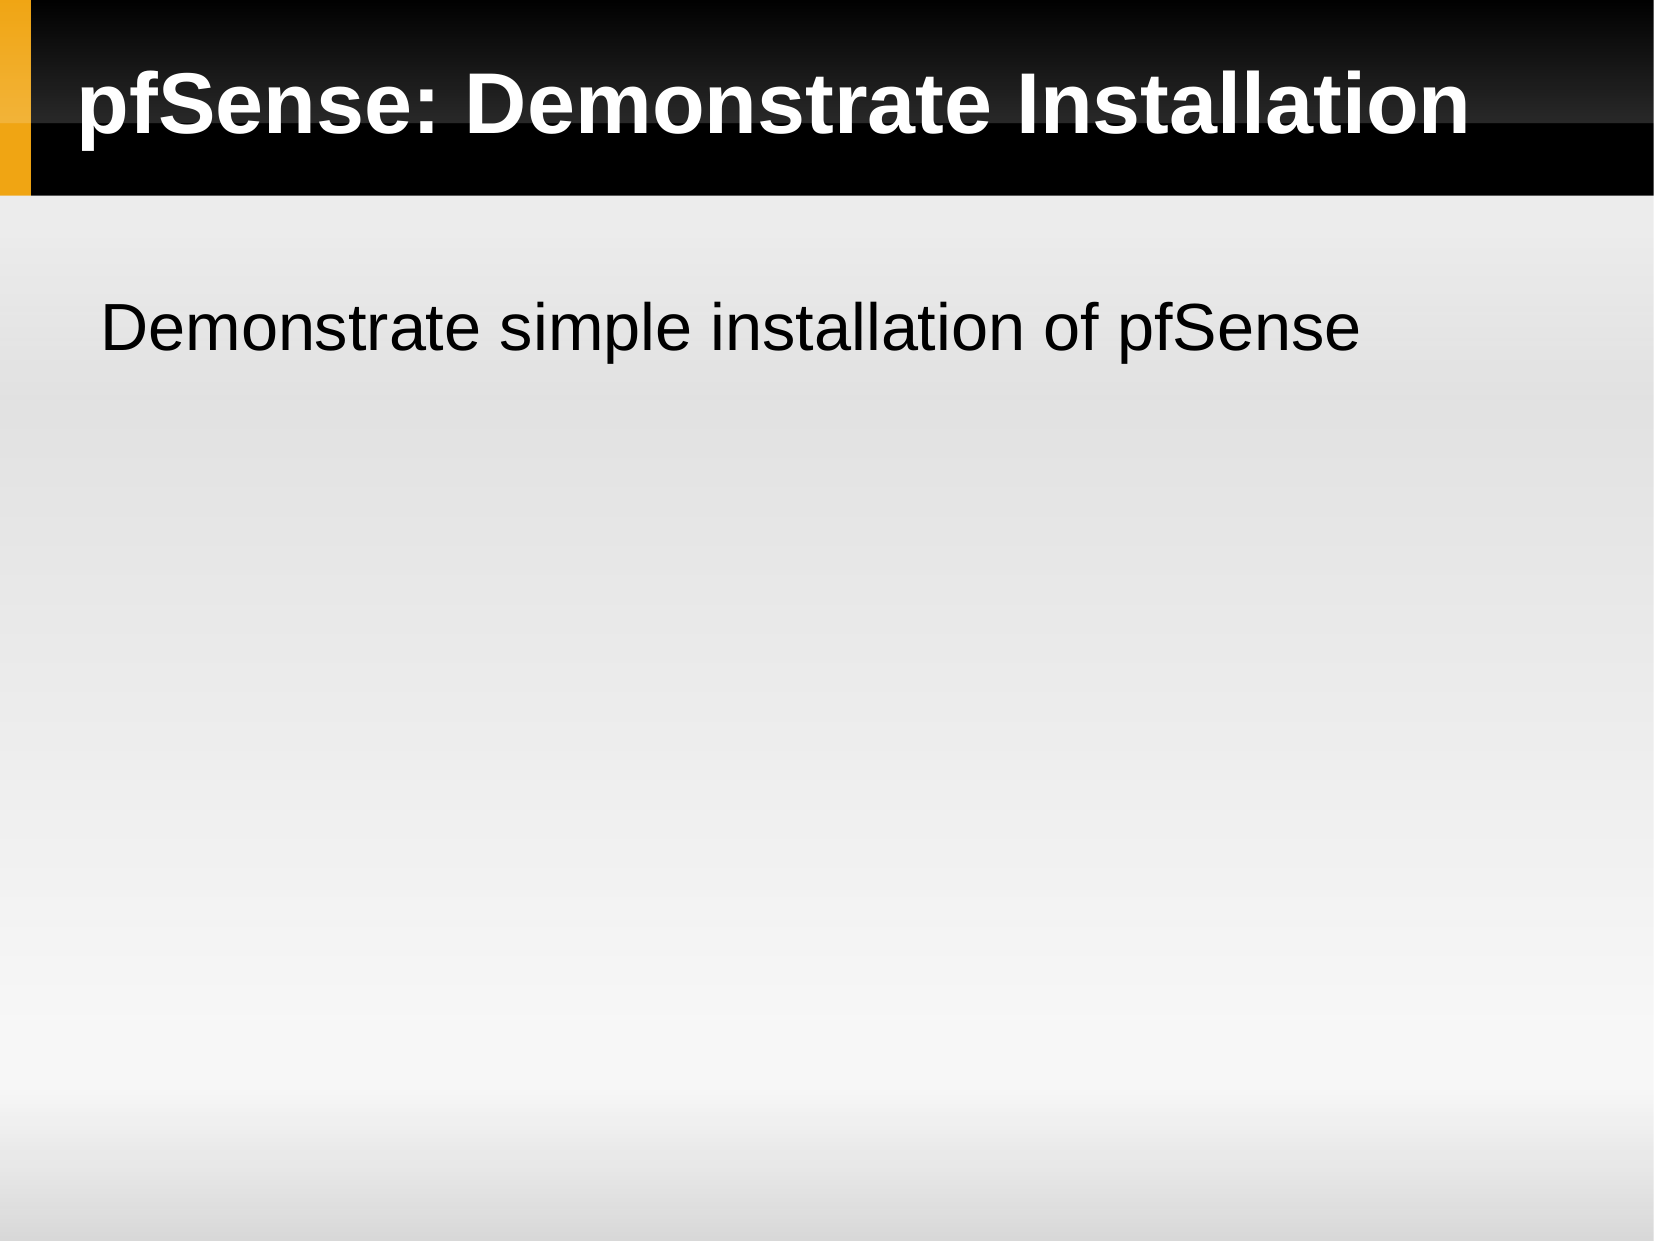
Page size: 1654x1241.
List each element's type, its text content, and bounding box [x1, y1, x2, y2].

title pfSense: Demonstrate Installation [76, 0, 1565, 208]
picture [0, 0, 1654, 1241]
list Demonstrate simple installation of pfSense [82, 290, 1571, 1109]
